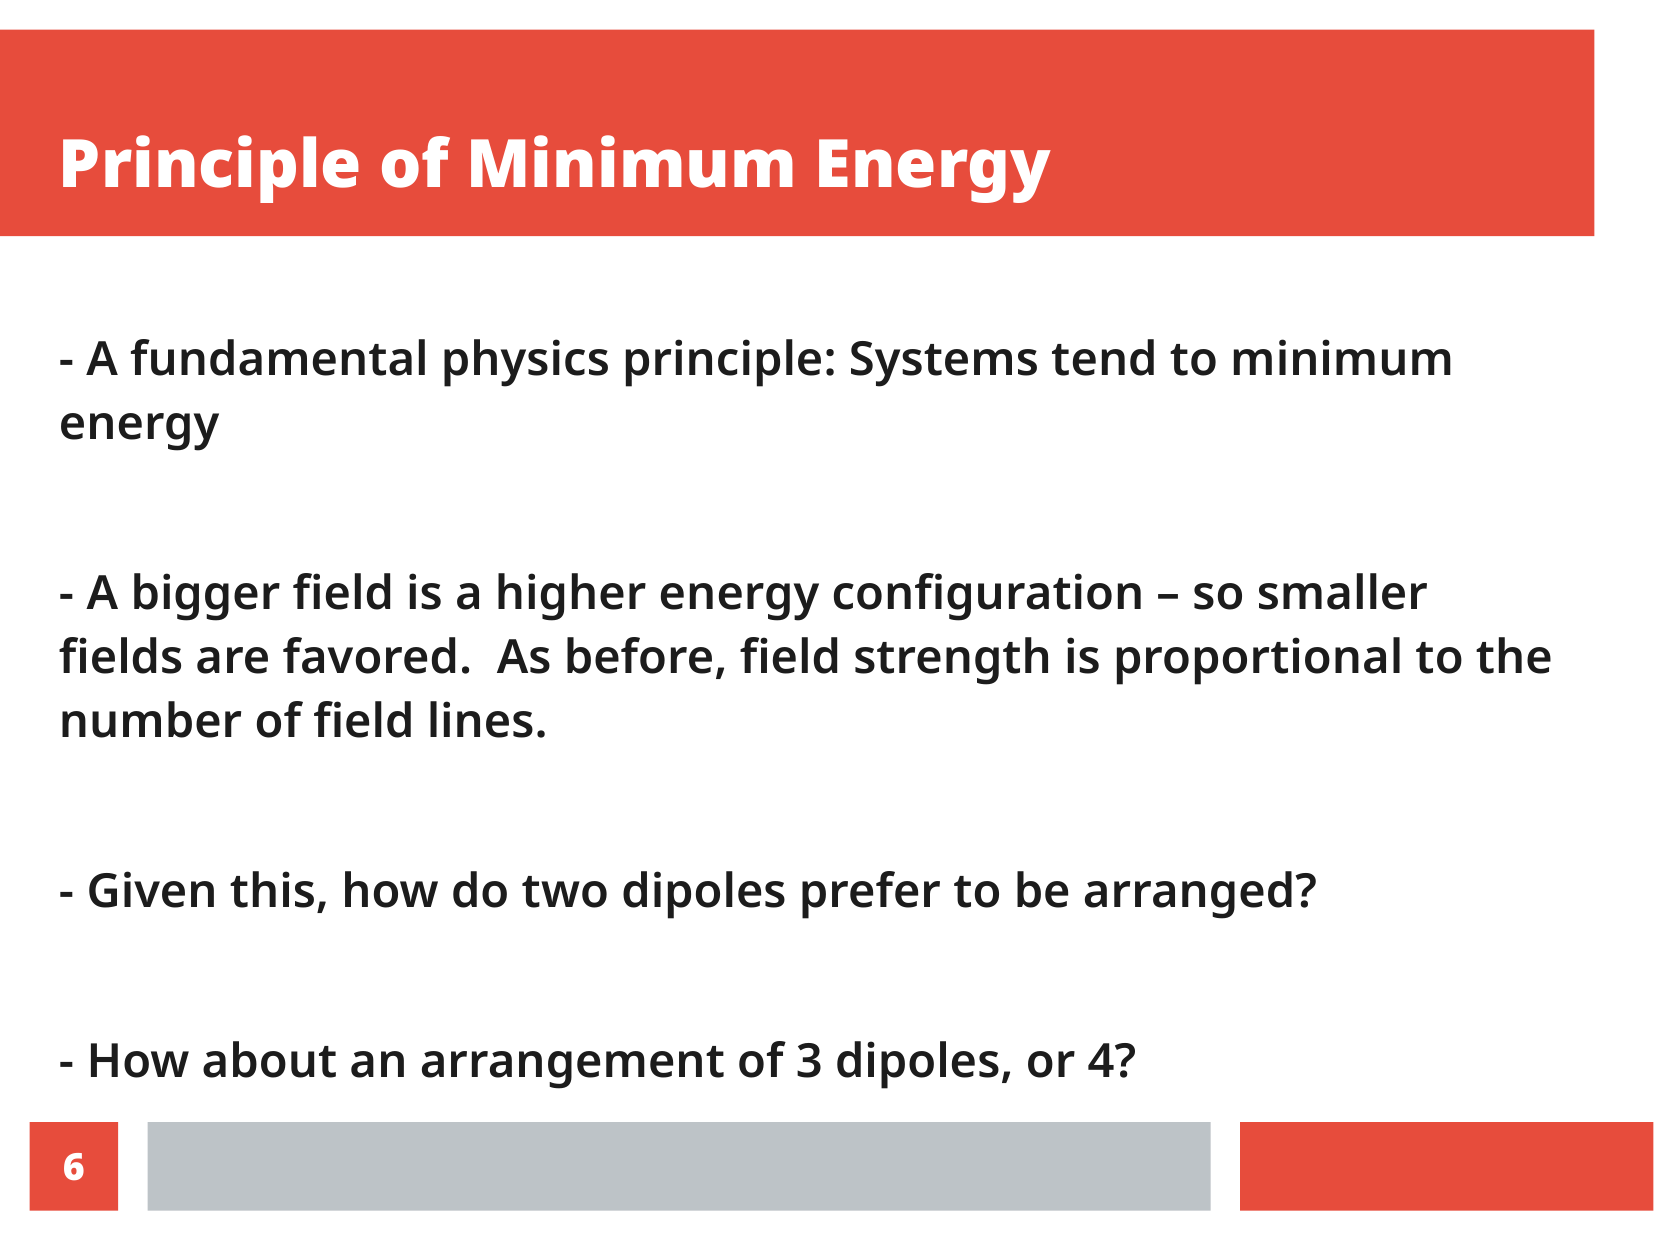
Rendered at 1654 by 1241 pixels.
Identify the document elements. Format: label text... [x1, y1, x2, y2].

list - A fundamental physics principle: Systems tend to minimum energy - A bigger field is a higher energy configuration – so smaller fields are favored. As before, field strength is proportional to the number of field lines. - Given this, how do two dipoles prefer to be arranged? - How about an arrangement of 3 dipoles, or 4? [59, 324, 1565, 1093]
title Principle of Minimum Energy [59, 59, 1595, 207]
